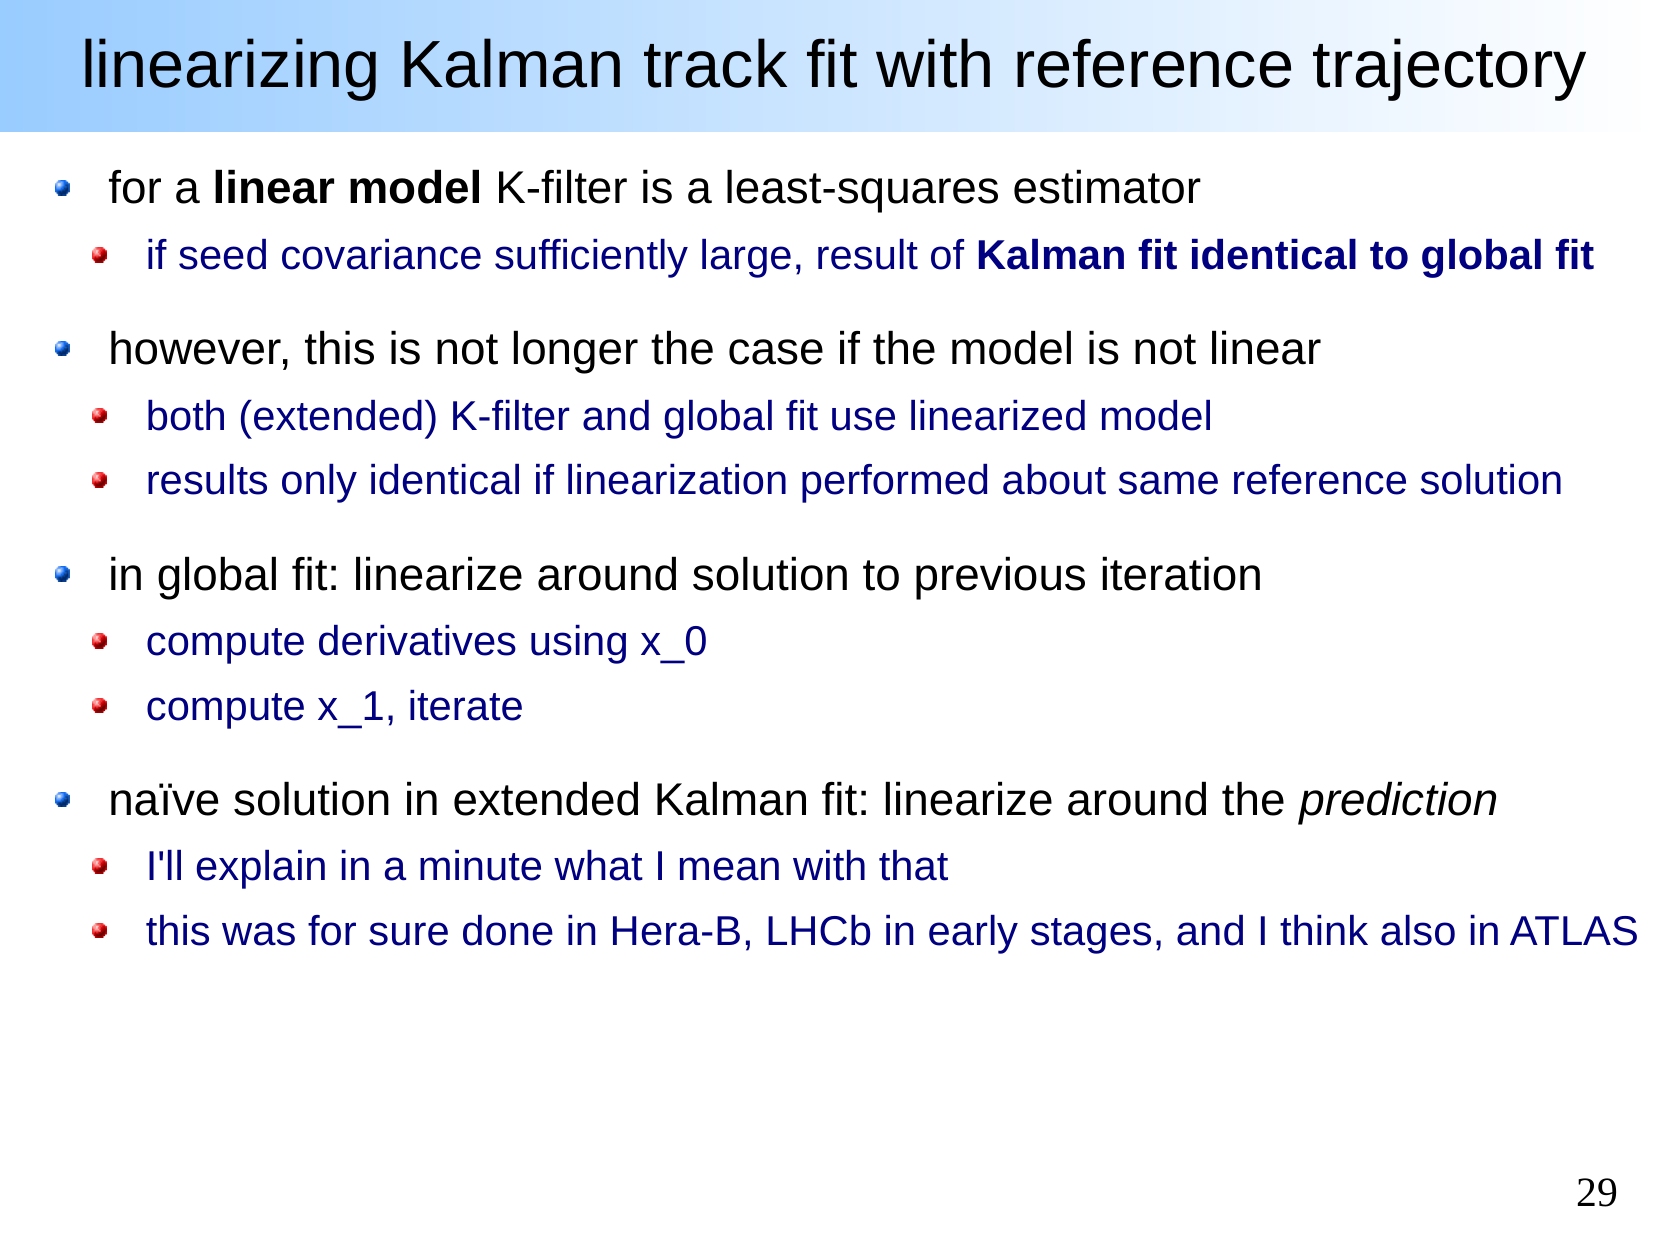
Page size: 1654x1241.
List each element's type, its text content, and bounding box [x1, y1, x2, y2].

list for a linear model K-filter is a least-squares estimator if seed covariance sufficiently large, result of Kalman fit identical to global fit however, this is not longer the case if the model is not linear both (extended) K-filter and global fit use linearized model results only identical if linearization performed about same reference solution in global fit: linearize around solution to previous iteration compute derivatives using x_0 compute x_1, iterate naïve solution in extended Kalman fit: linearize around the prediction I'll explain in a minute what I mean with that this was for sure done in Hera-B, LHCb in early stages, and I think also in ATLAS [37, 162, 1654, 967]
title linearizing Kalman track fit with reference trajectory [64, 19, 1605, 108]
